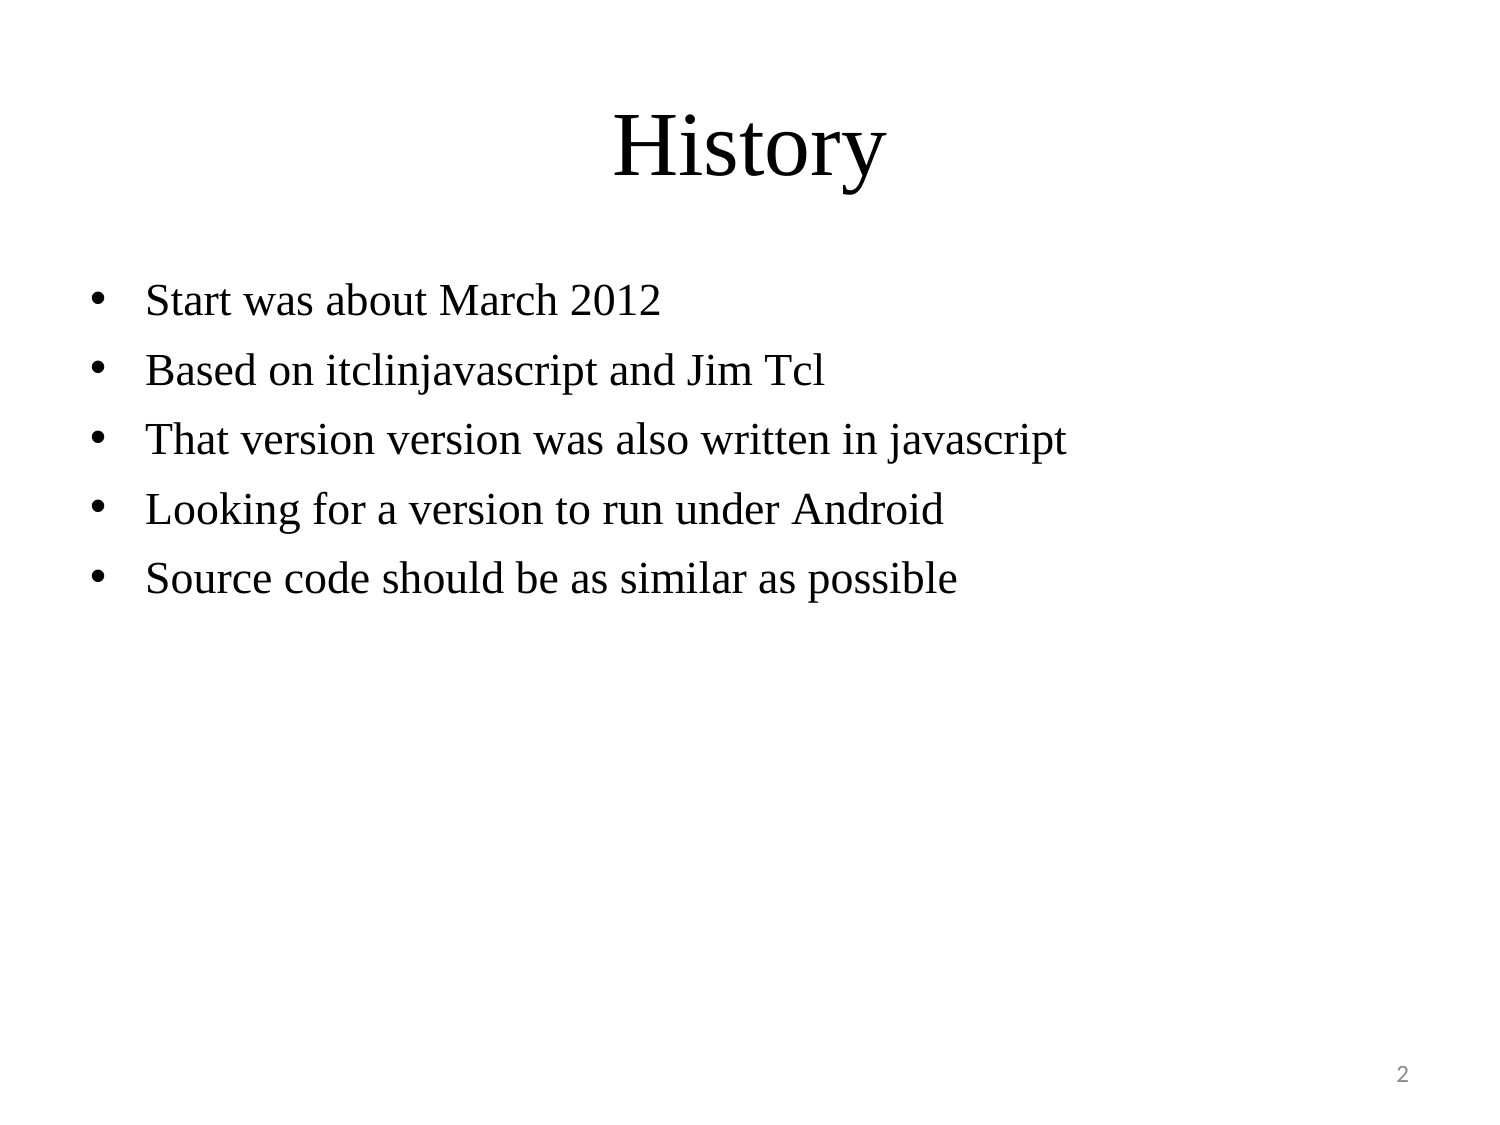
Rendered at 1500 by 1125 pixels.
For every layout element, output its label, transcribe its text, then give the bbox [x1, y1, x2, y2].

text_box History [75, 45, 1426, 233]
text_box Start was about March 2012 Based on itclinjavascript and Jim Tcl That version version was also written in javascript Looking for a version to run under Android Source code should be as similar as possible [75, 262, 1426, 1005]
